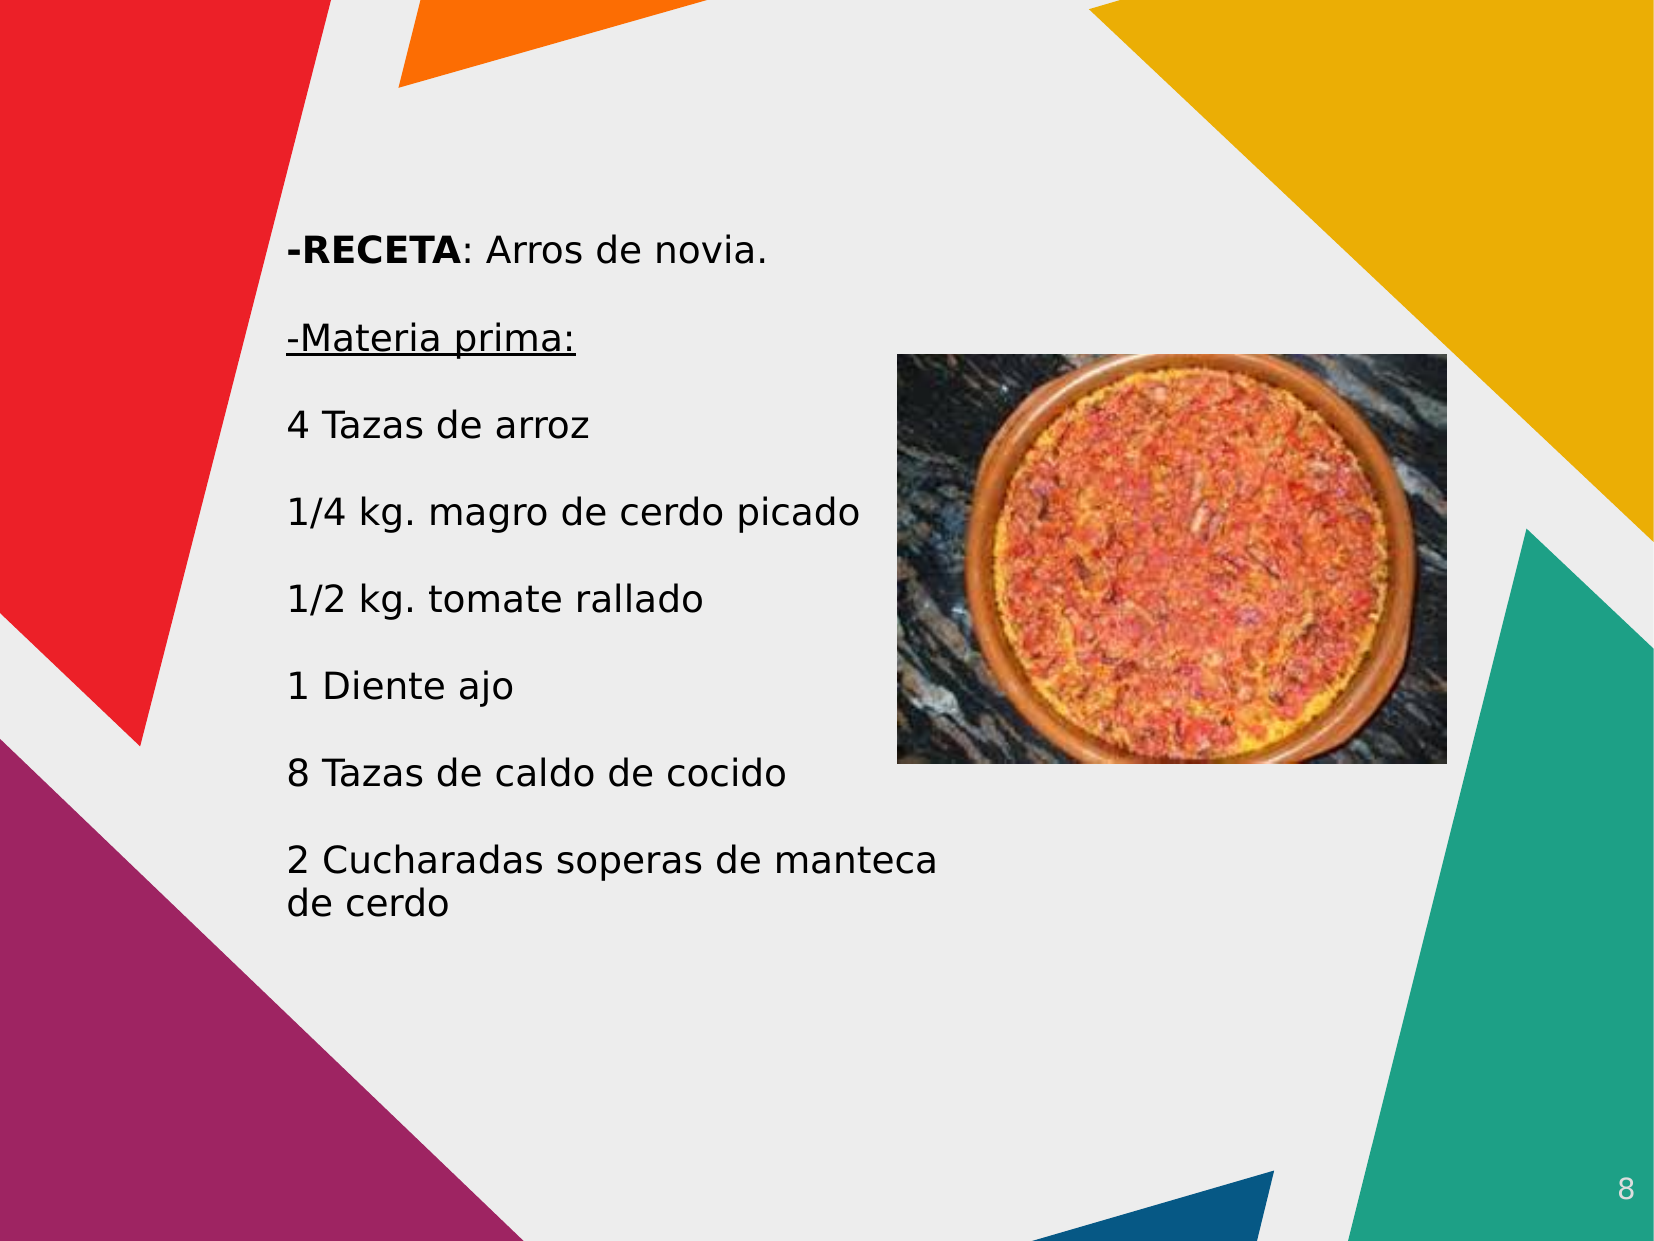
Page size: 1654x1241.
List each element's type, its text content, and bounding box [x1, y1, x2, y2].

text_box -RECETA: Arros de novia. -Materia prima: 4 Tazas de arroz 1/4 kg. magro de cerdo picado 1/2 kg. tomate rallado 1 Diente ajo 8 Tazas de caldo de cocido 2 Cucharadas soperas de manteca de cerdo [271, 221, 970, 934]
picture [897, 354, 1447, 764]
